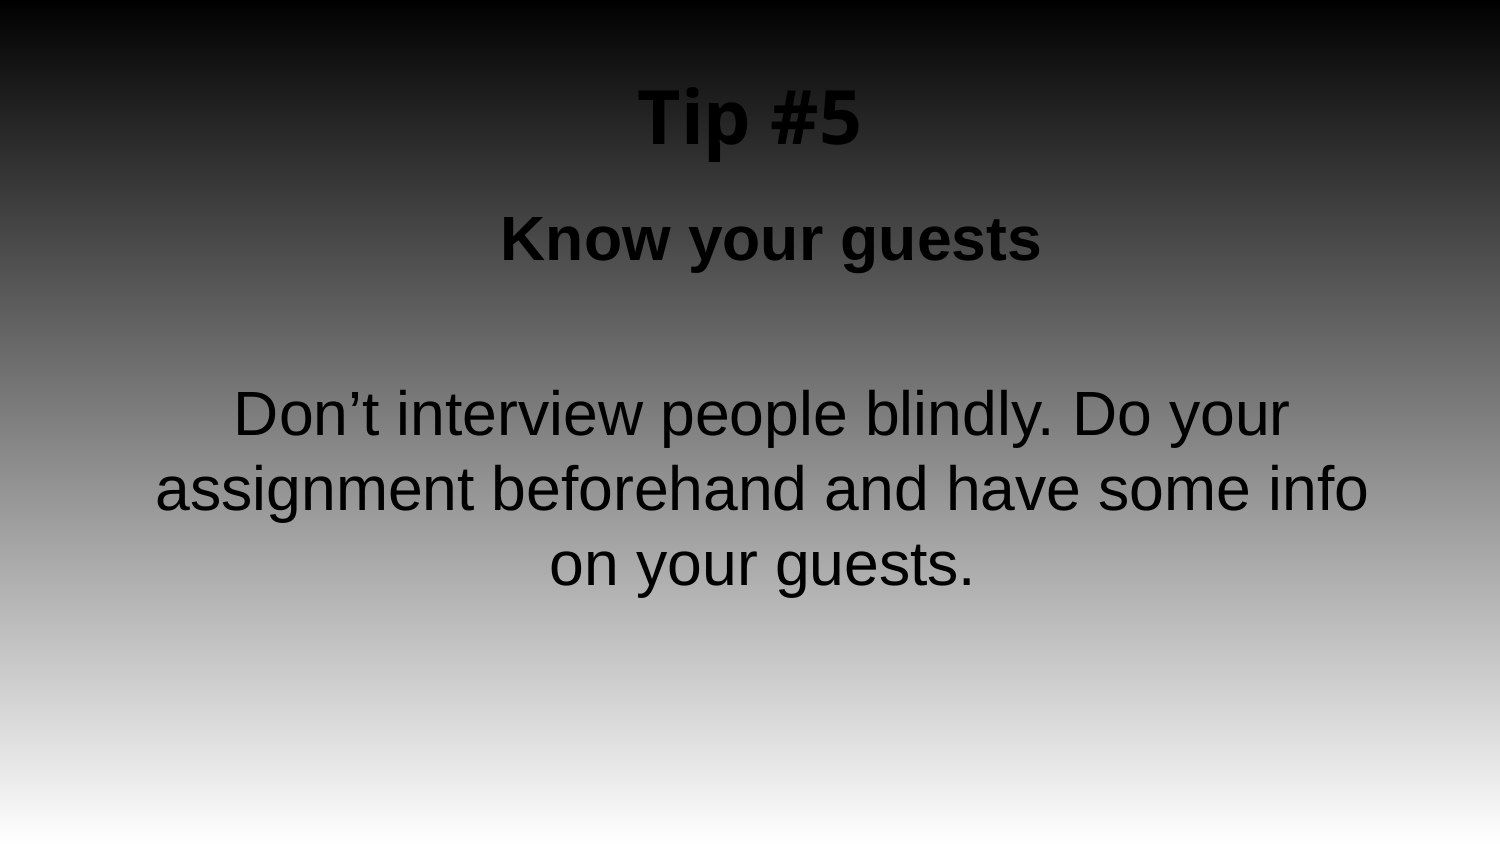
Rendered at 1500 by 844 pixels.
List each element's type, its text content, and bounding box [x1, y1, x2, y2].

title Tip #5 [75, 33, 1425, 175]
list Know your guests Don’t interview people blindly. Do your assignment beforehand and have some info on your guests. [101, 183, 1425, 762]
